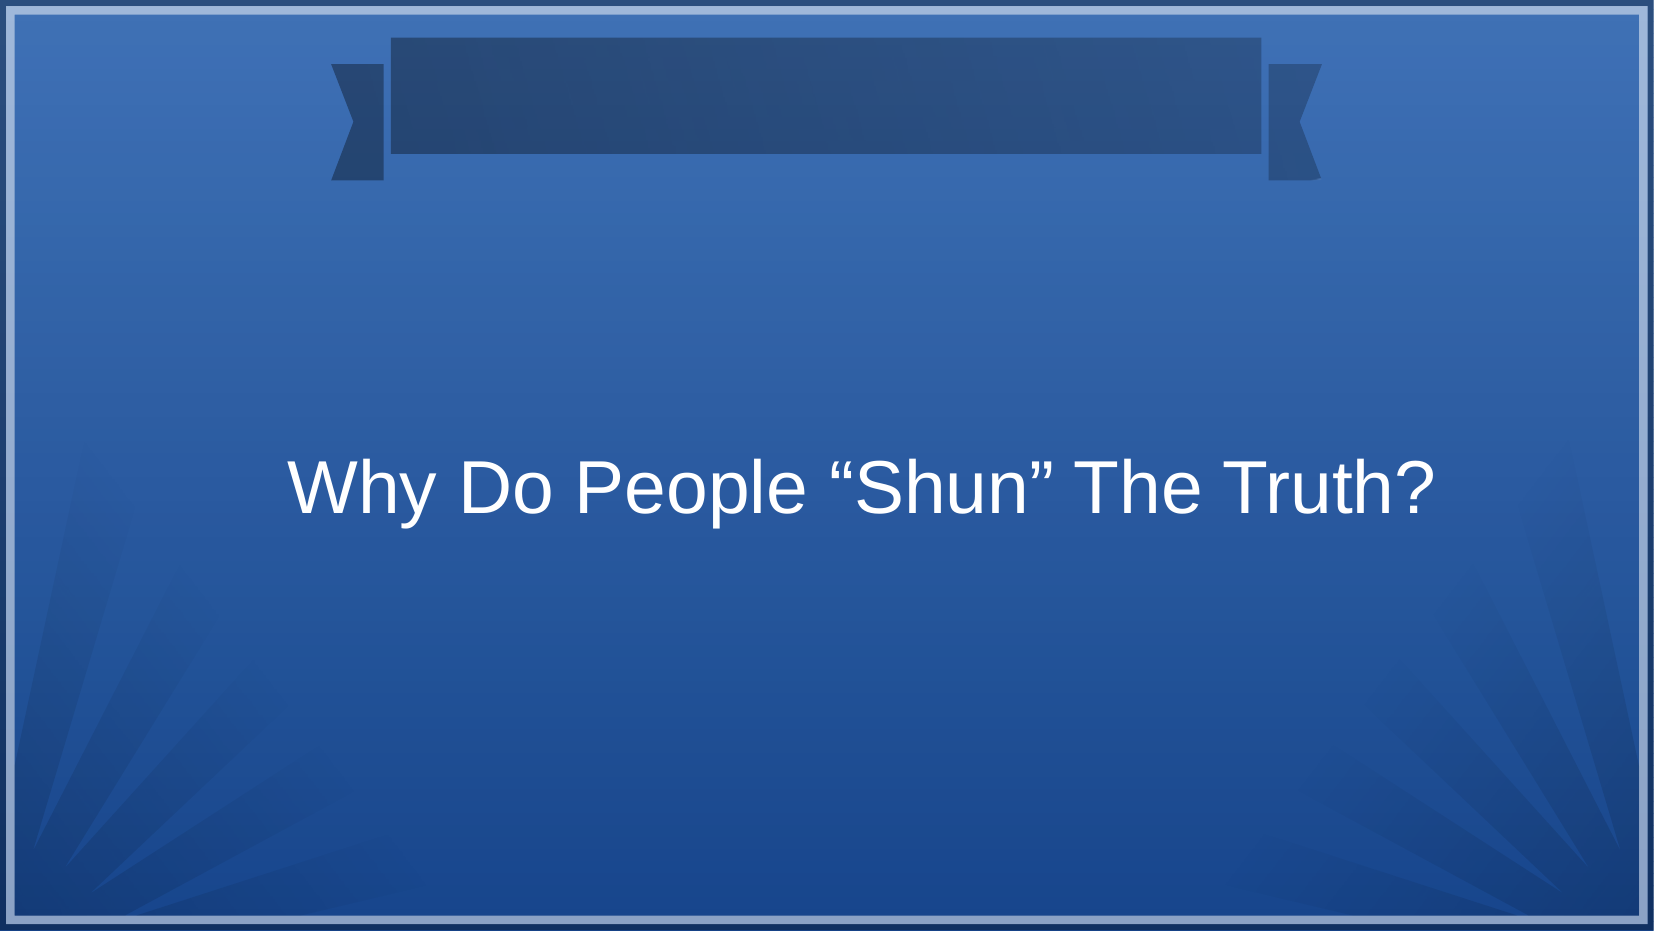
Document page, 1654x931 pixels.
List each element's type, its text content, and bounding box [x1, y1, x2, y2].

list Why Do People “Shun” The Truth? [82, 217, 1571, 758]
